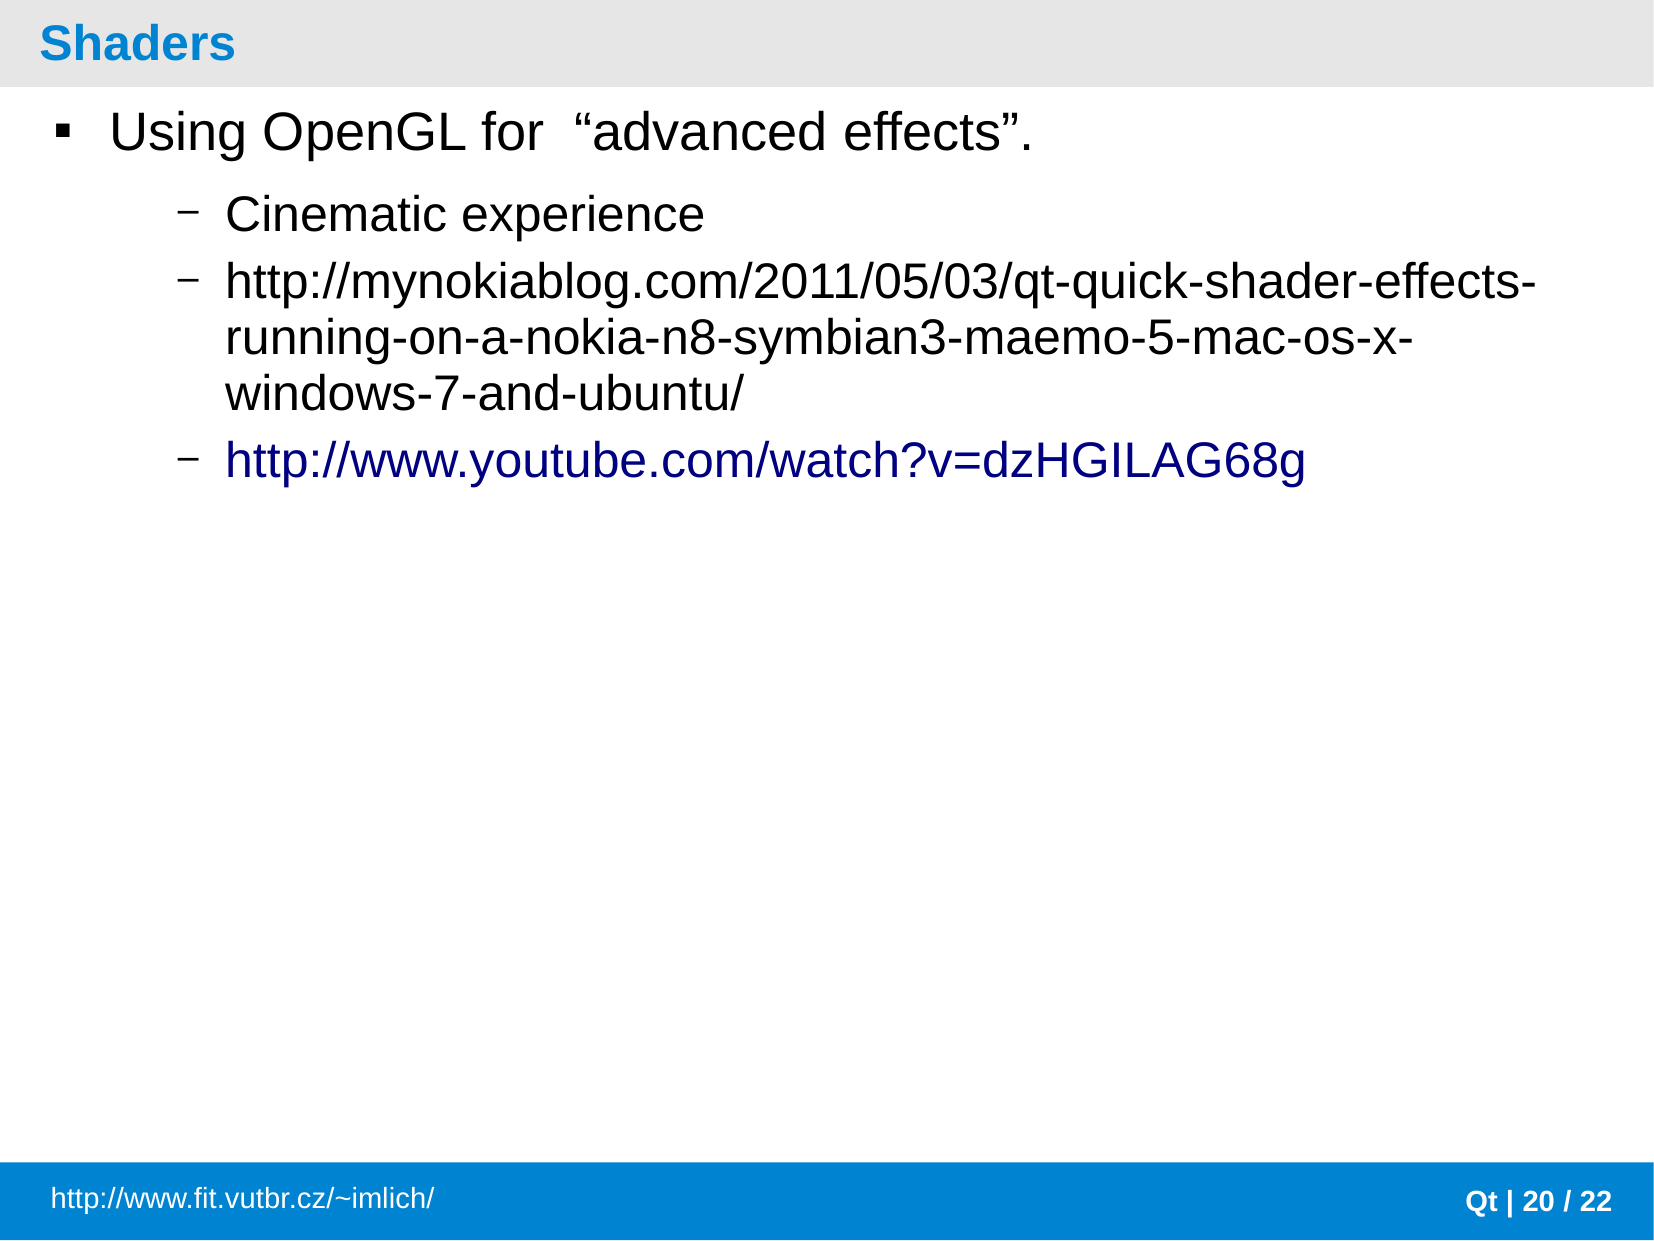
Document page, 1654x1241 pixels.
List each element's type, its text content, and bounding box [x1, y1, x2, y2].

list Using OpenGL for “advanced effects”. Cinematic experience http://mynokiablog.com/2011/05/03/qt-quick-shader-effects-running-on-a-nokia-n8-symbian3-maemo-5-mac-os-x-windows-7-and-ubuntu/ http://www.youtube.com/watch?v=dzHGILAG68g [38, 101, 1616, 1126]
title Shaders [39, 5, 1615, 81]
